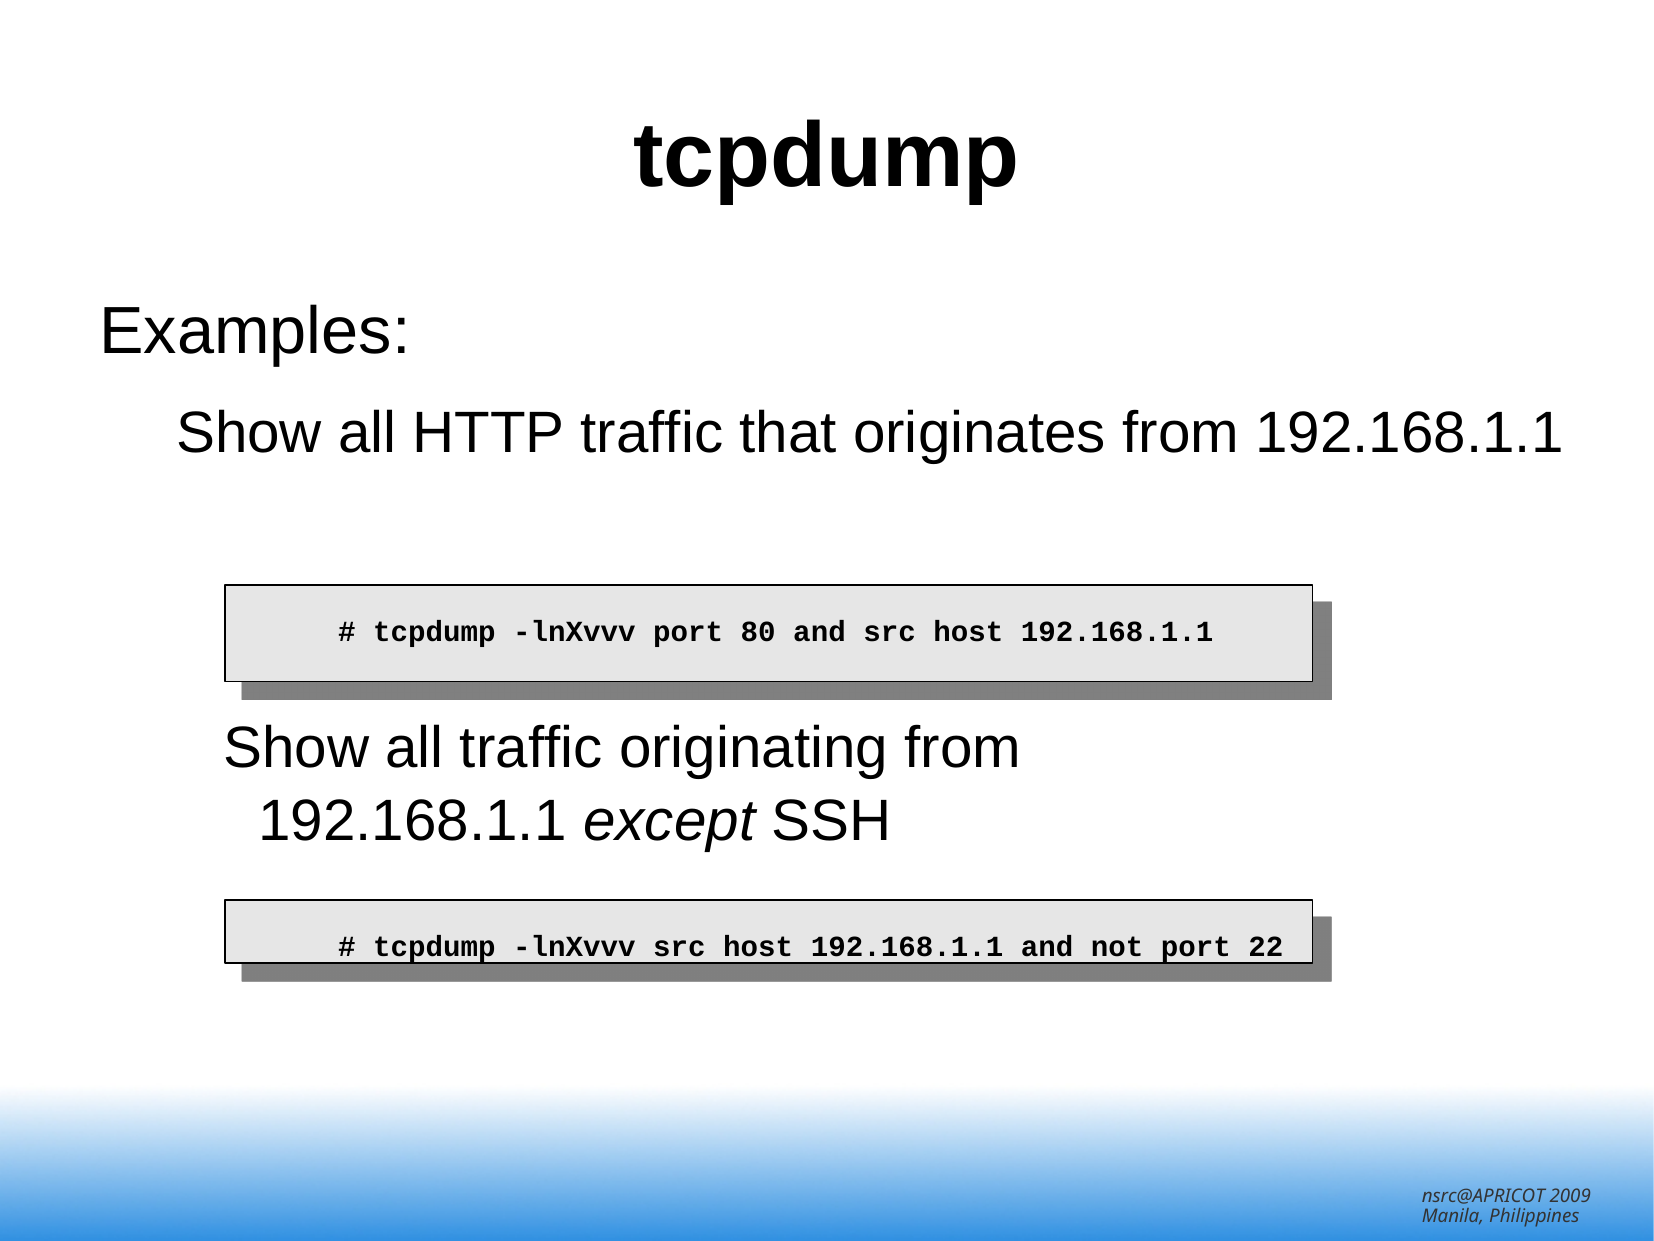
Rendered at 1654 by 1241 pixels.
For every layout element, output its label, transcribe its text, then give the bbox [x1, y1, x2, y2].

picture [0, 1083, 1654, 1241]
title tcpdump [82, 49, 1571, 257]
list Examples: Show all HTTP traffic that originates from 192.168.1.1 [82, 290, 1571, 713]
text_box # tcpdump -lnXvvv src host 192.168.1.1 and not port 22 [224, 900, 1313, 964]
text_box # tcpdump -lnXvvv port 80 and src host 192.168.1.1 [224, 584, 1313, 682]
text_box Show all traffic originating from 192.168.1.1 except SSH [74, 706, 1238, 853]
